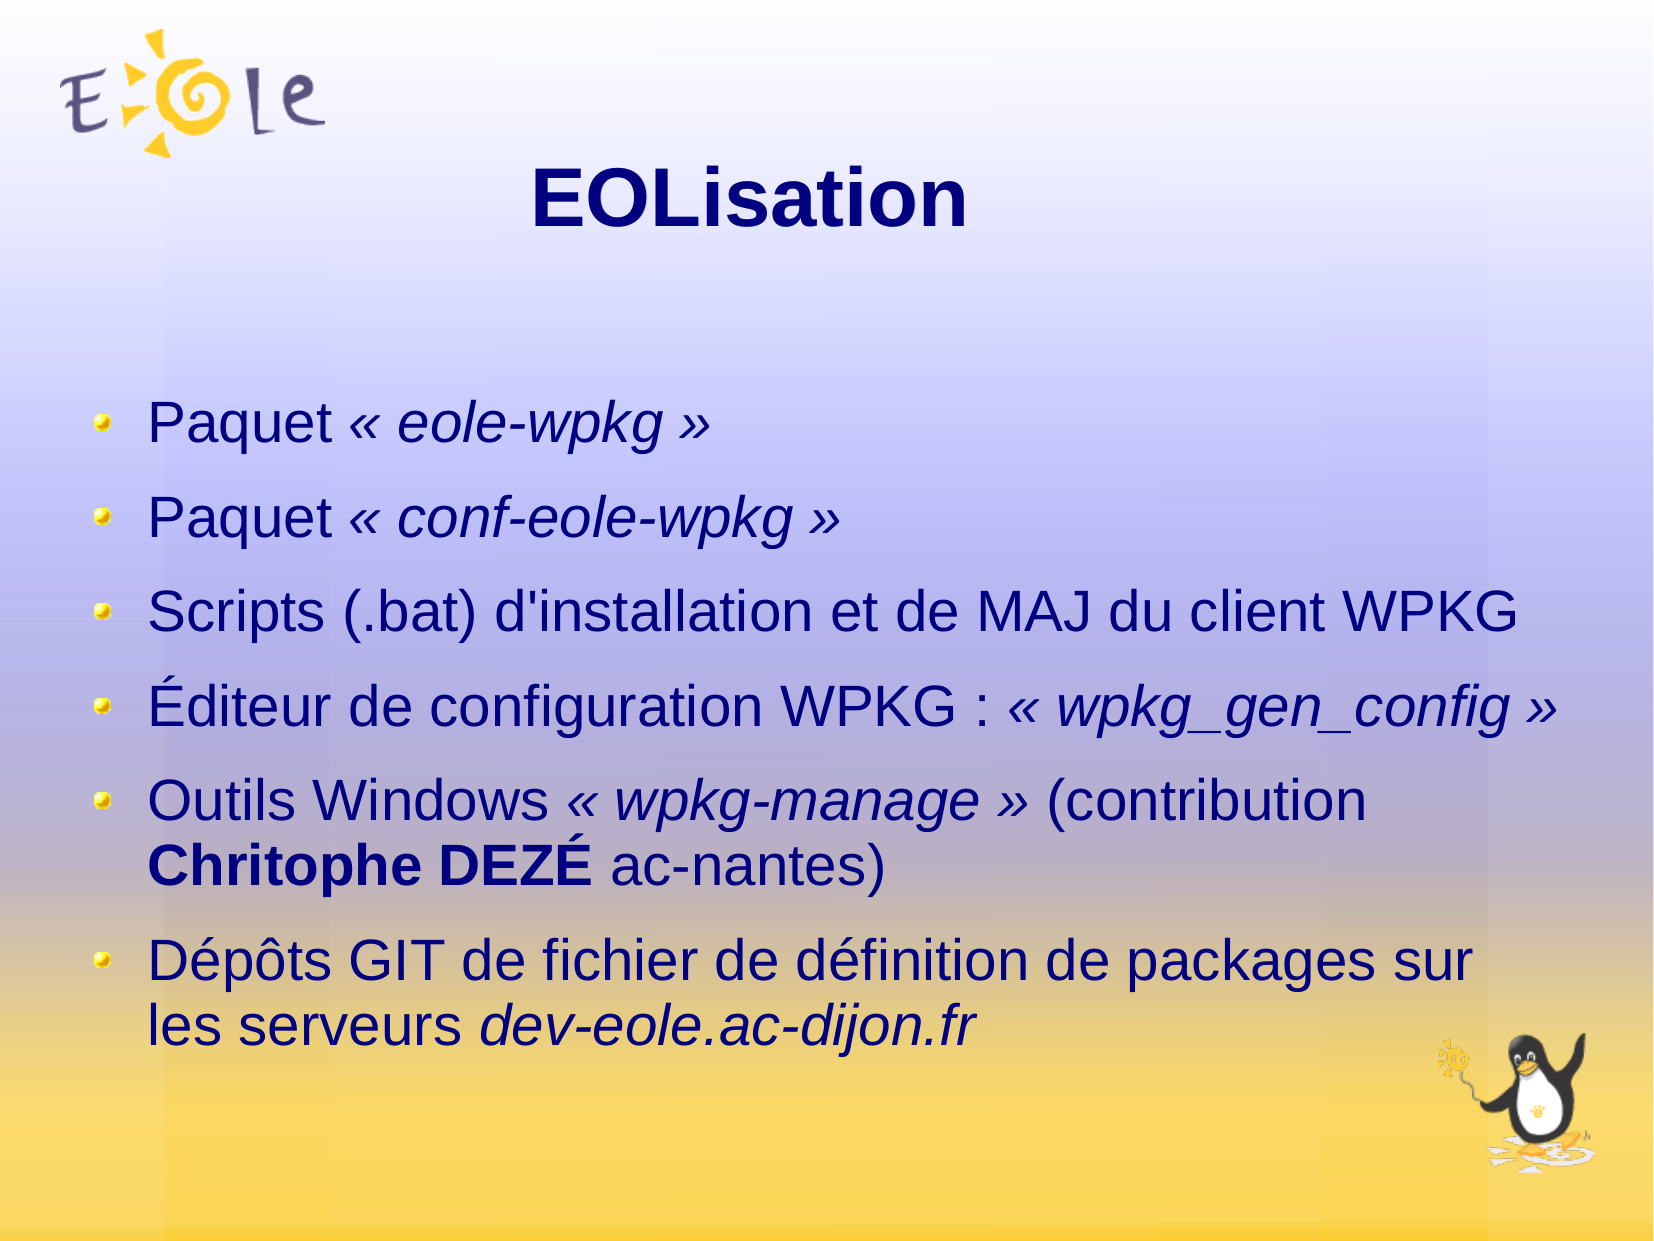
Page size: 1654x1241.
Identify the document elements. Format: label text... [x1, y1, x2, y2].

text_box EOLisation [515, 143, 1008, 266]
picture [0, 0, 1654, 1241]
list Paquet « eole-wpkg » Paquet « conf-eole-wpkg » Scripts (.bat) d'installation et de MAJ du client WPKG Éditeur de configuration WPKG : « wpkg_gen_config » Outils Windows « wpkg-manage » (contribution Chritophe DEZÉ ac-nantes) Dépôts GIT de fichier de définition de packages sur les serveurs dev-eole.ac-dijon.fr [76, 295, 1566, 1136]
